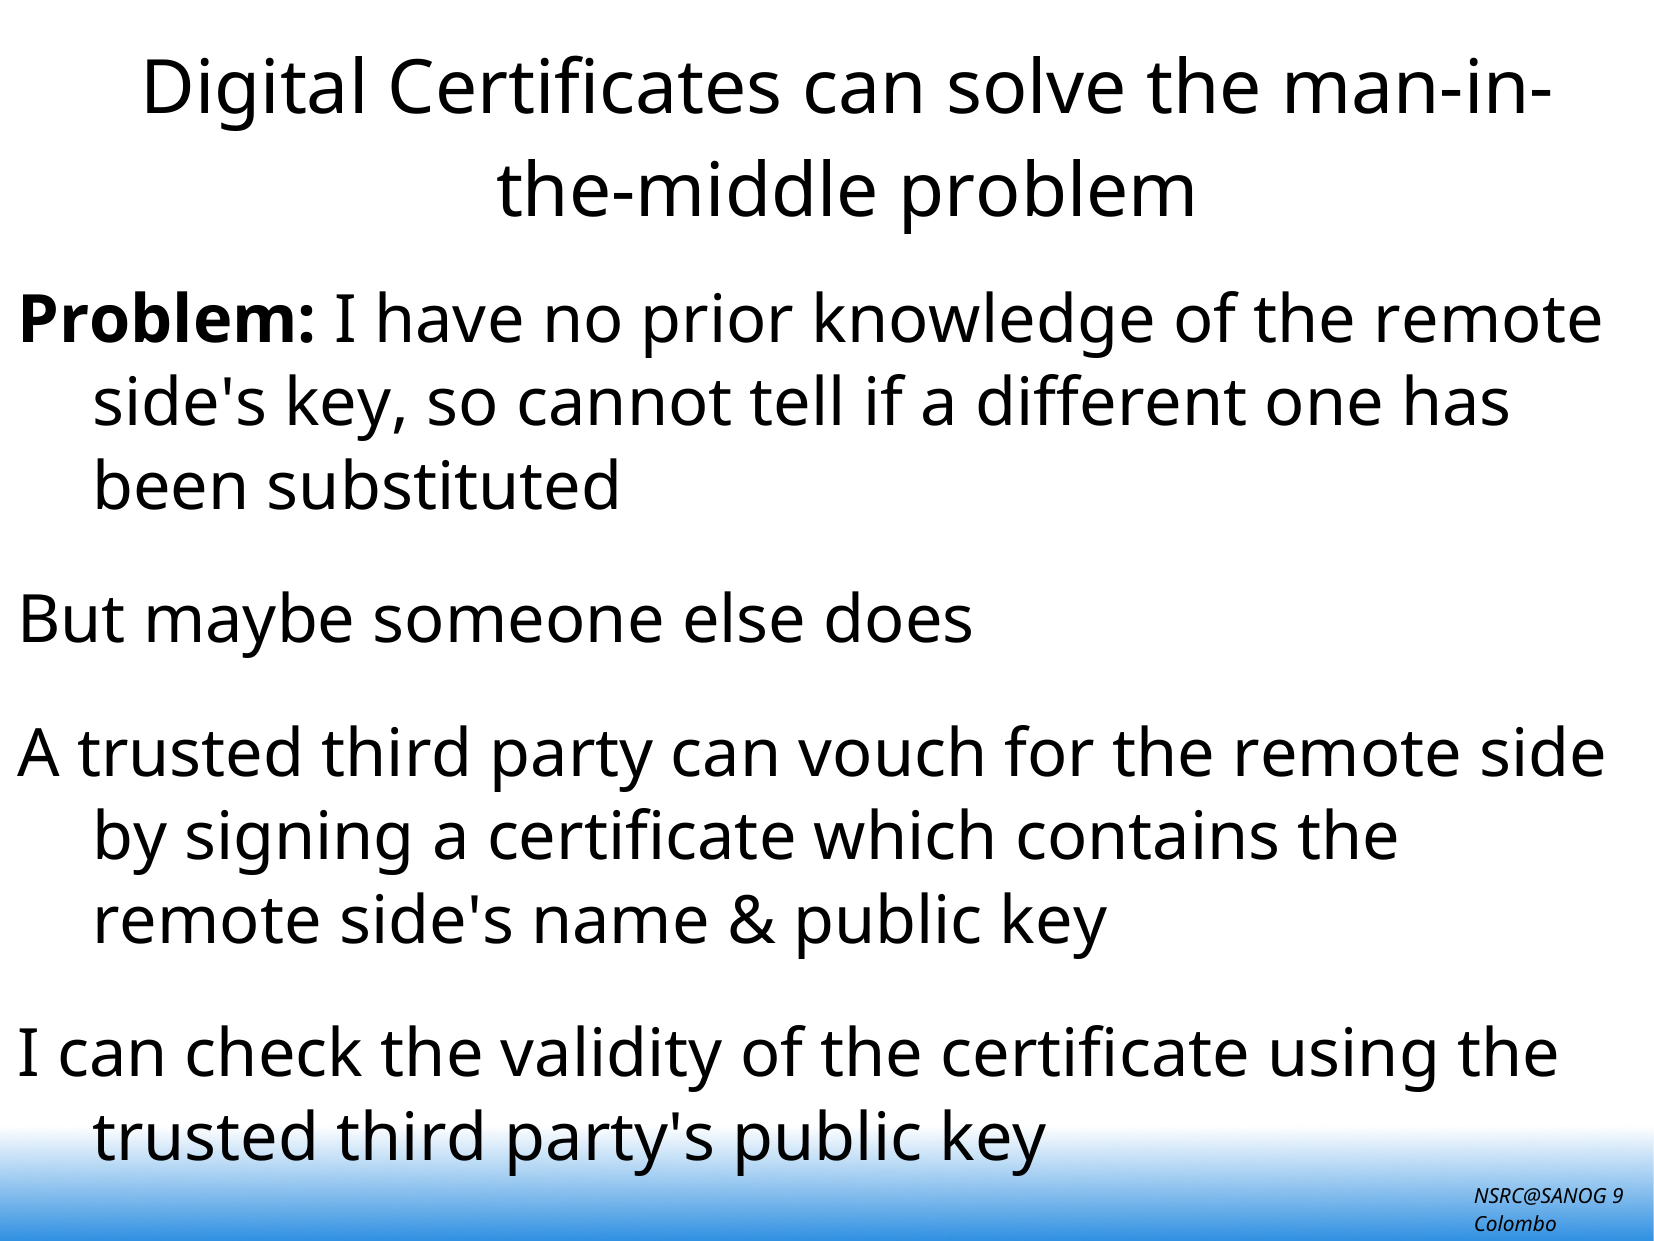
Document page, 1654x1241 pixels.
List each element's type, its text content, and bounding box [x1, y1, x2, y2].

picture [0, 1124, 1654, 1241]
list Problem: I have no prior knowledge of the remote side's key, so cannot tell if a different one has been substituted But maybe someone else does A trusted third party can vouch for the remote side by signing a certificate which contains the remote side's name & public key I can check the validity of the certificate using the trusted third party's public key [17, 275, 1619, 1164]
title Digital Certificates can solve the man-in-the-middle problem [135, 33, 1560, 223]
